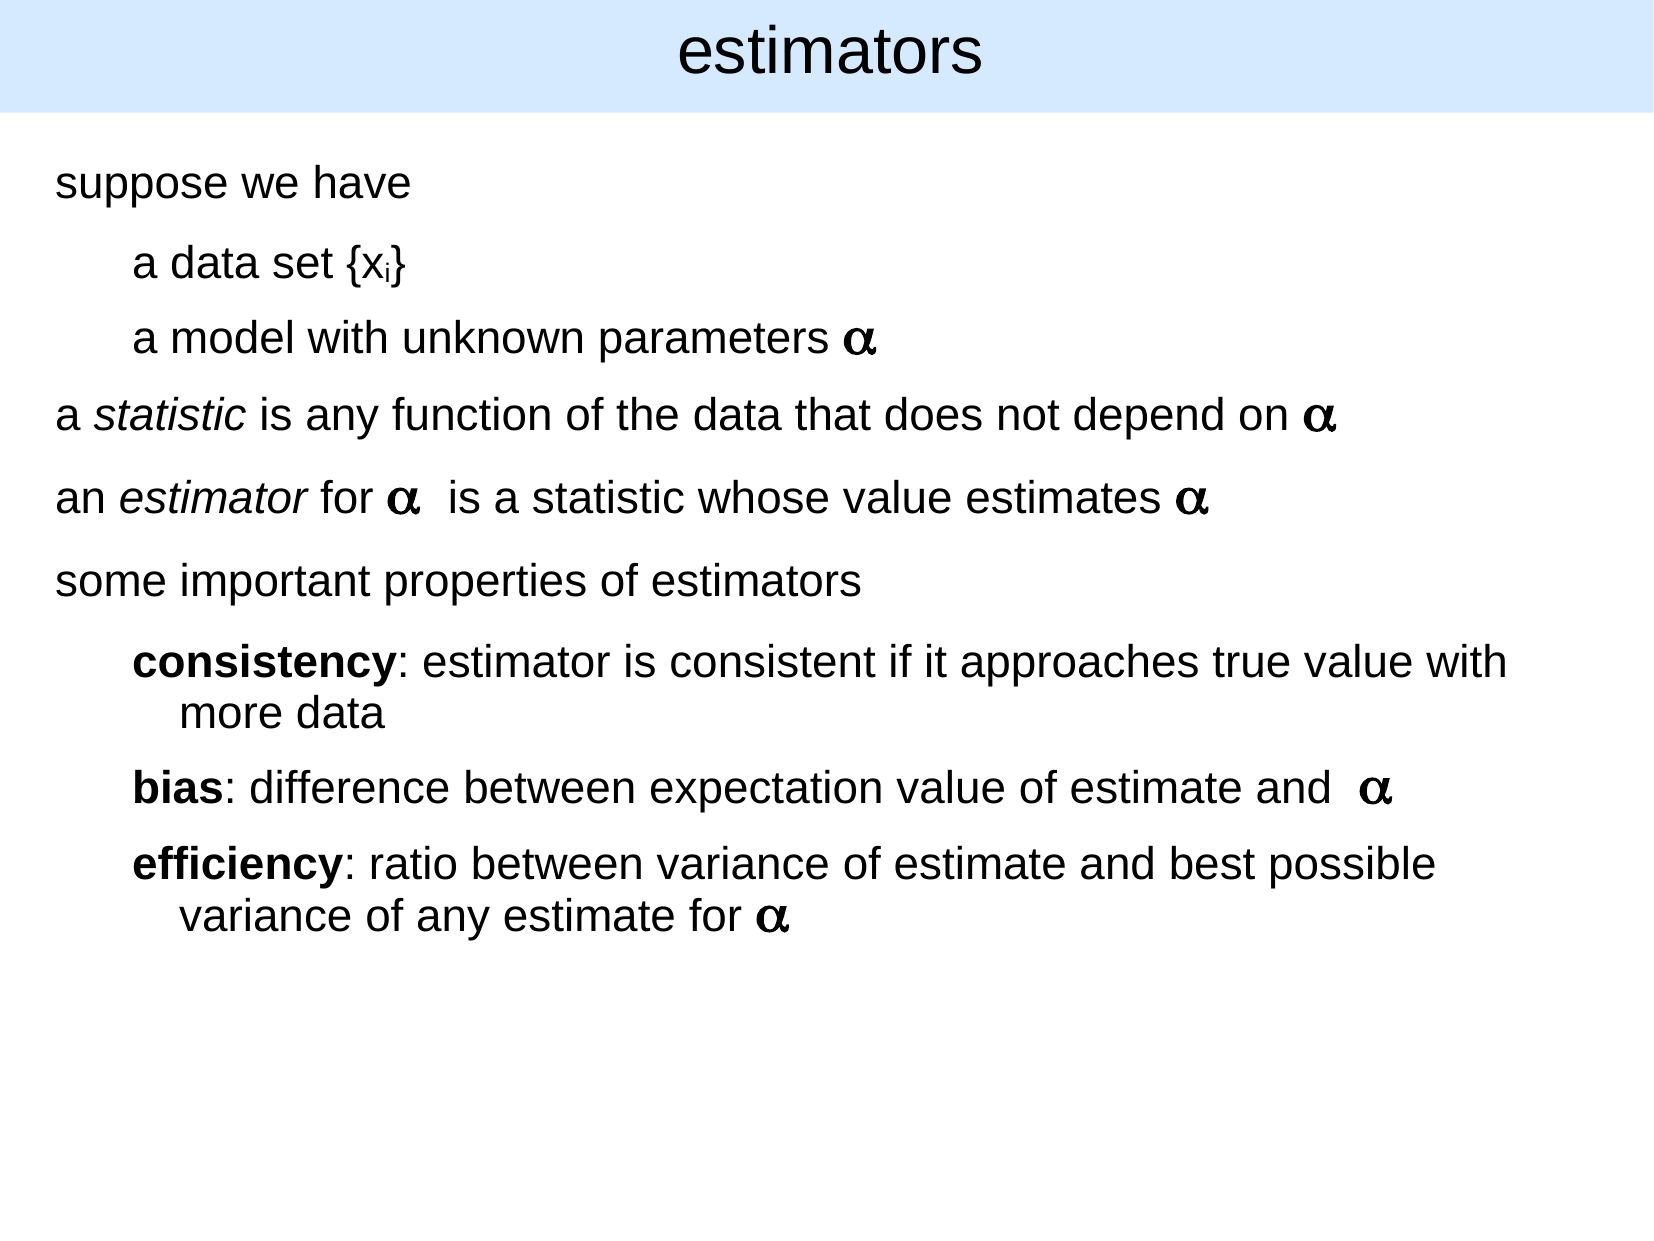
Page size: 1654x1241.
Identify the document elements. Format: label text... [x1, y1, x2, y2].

title estimators [86, 0, 1576, 100]
list suppose we have a data set {xi} a model with unknown parameters  a statistic is any function of the data that does not depend on  an estimator for  is a statistic whose value estimates  some important properties of estimators consistency: estimator is consistent if it approaches true value with more data bias: difference between expectation value of estimate and  efficiency: ratio between variance of estimate and best possible variance of any estimate for  [37, 156, 1613, 1149]
